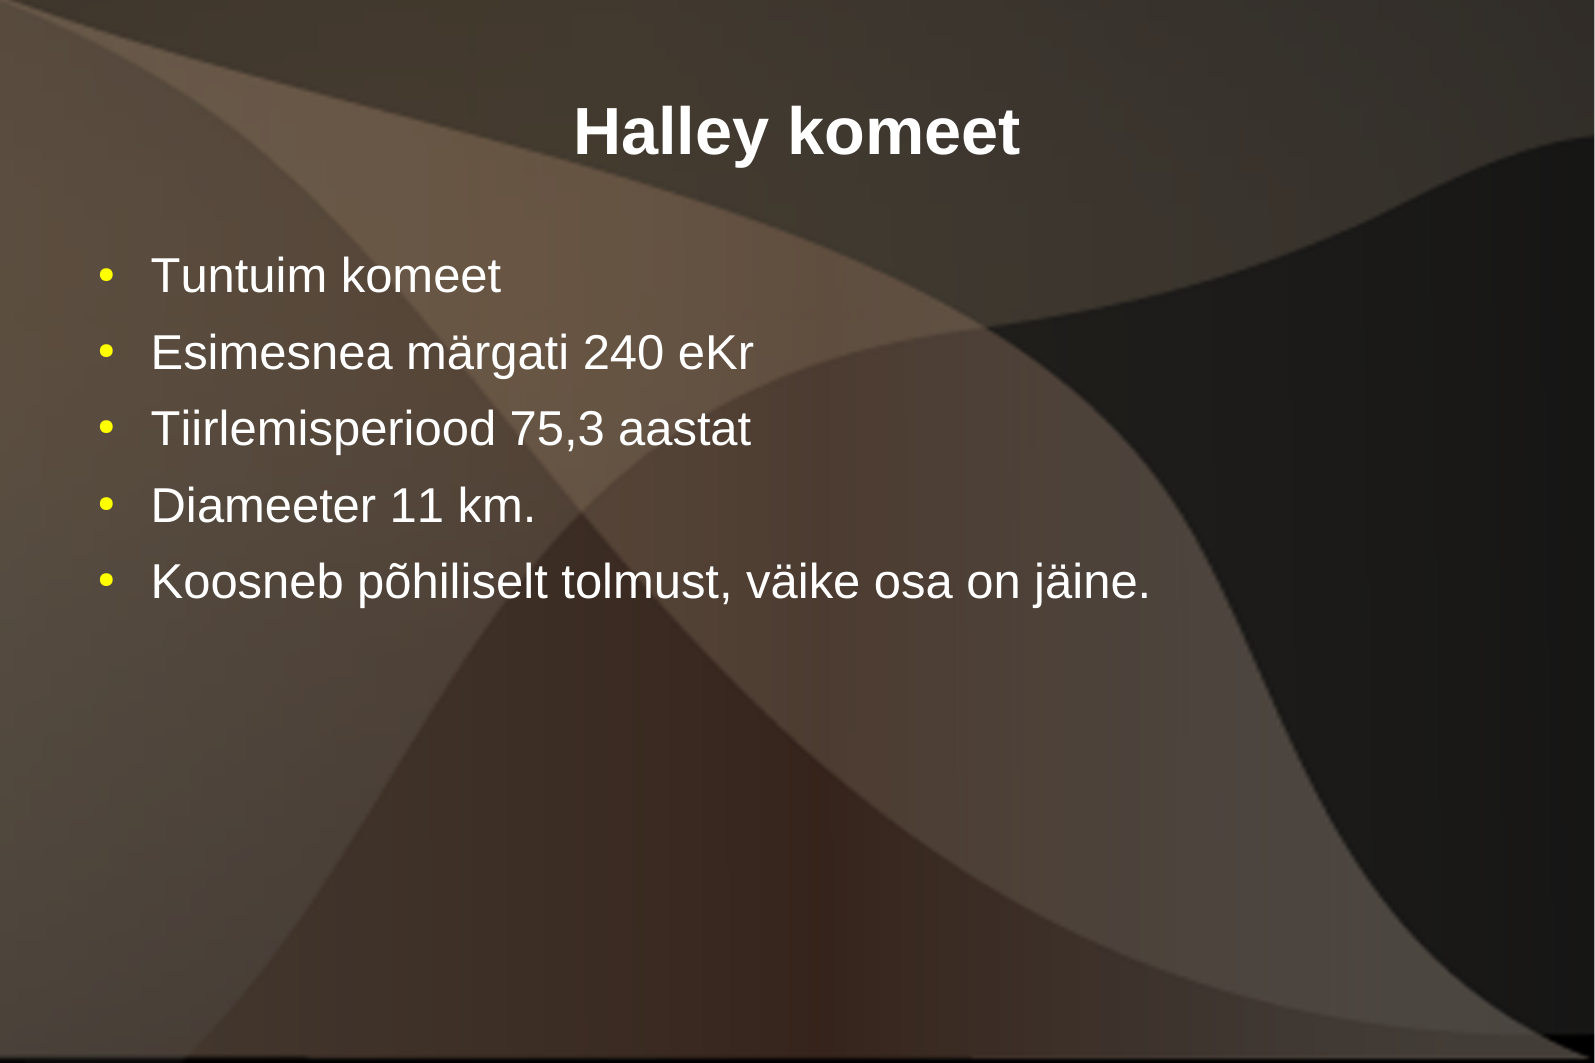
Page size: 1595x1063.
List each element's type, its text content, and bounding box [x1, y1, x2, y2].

picture [0, 0, 1595, 1063]
title Halley komeet [79, 42, 1515, 220]
list Tuntuim komeet Esimesnea märgati 240 eKr Tiirlemisperiood 75,3 aastat Diameeter 11 km. Koosneb põhiliselt tolmust, väike osa on jäine. [79, 248, 1515, 951]
